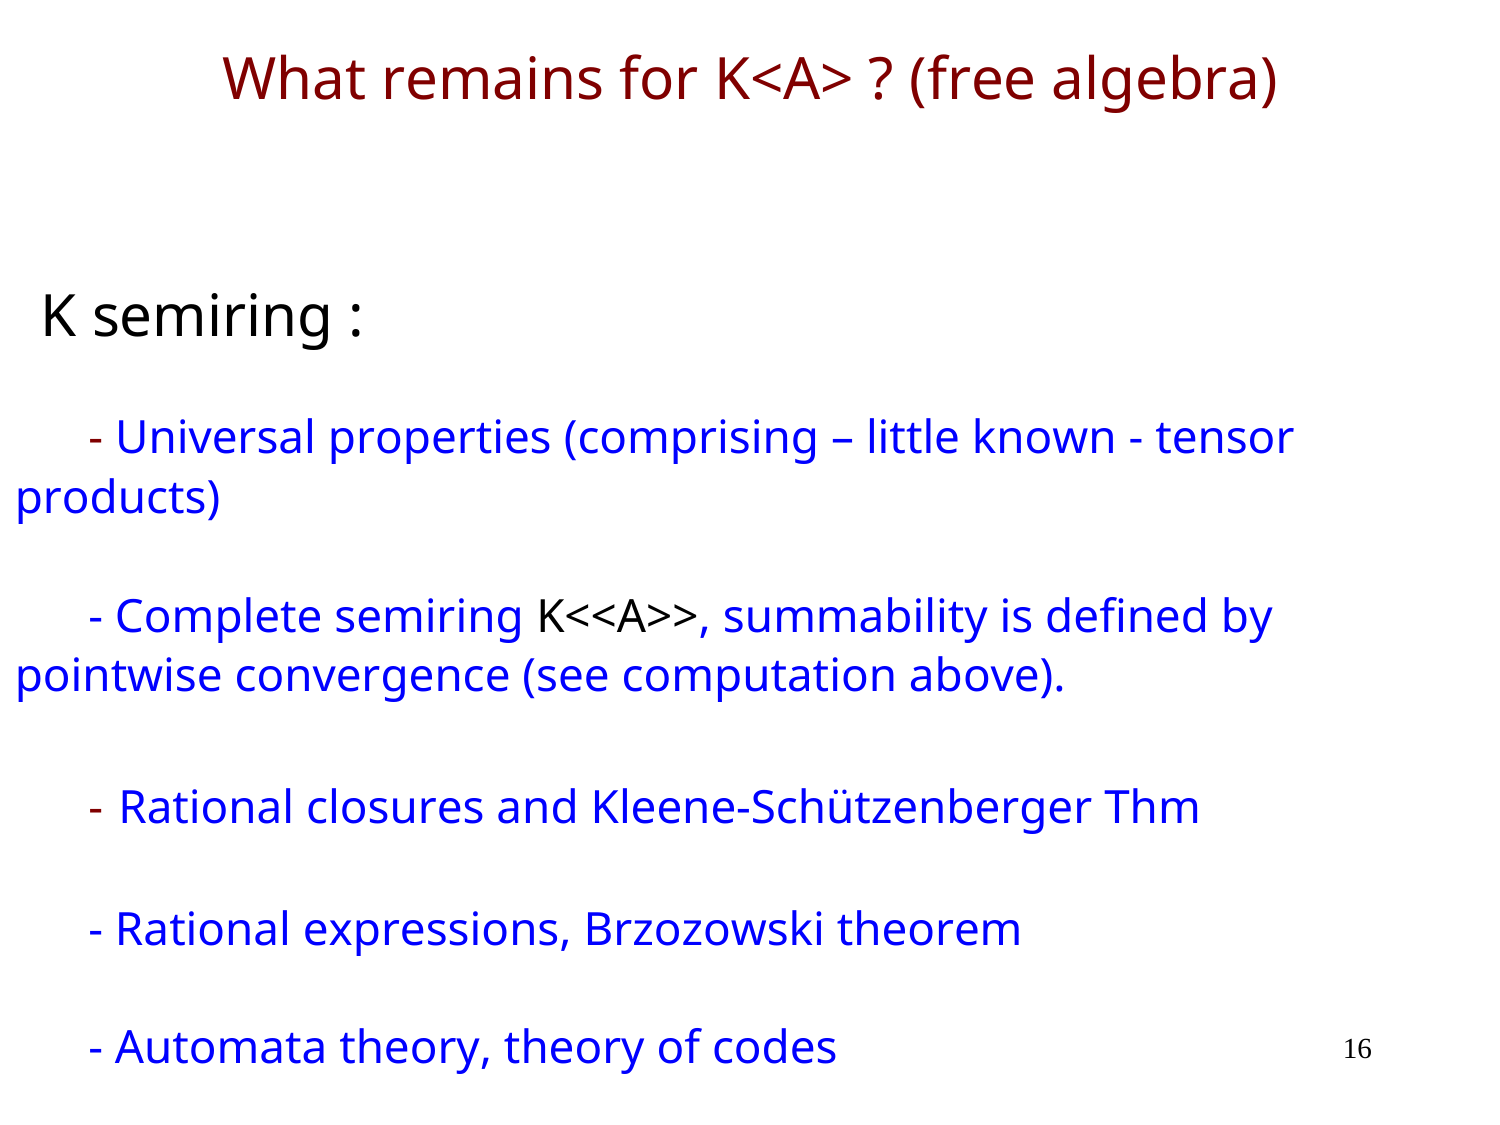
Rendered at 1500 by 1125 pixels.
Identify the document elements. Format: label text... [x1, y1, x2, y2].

text_box What remains for K<A> ? (free algebra) K semiring : - Universal properties (comprising – little known - tensor products) - Complete semiring K<<A>>, summability is defined by pointwise convergence (see computation above). - Rational closures and Kleene-Schützenberger Thm - Rational expressions, Brzozowski theorem - Automata theory, theory of codes - Lazard's monoidal elimination [0, 29, 1500, 1125]
